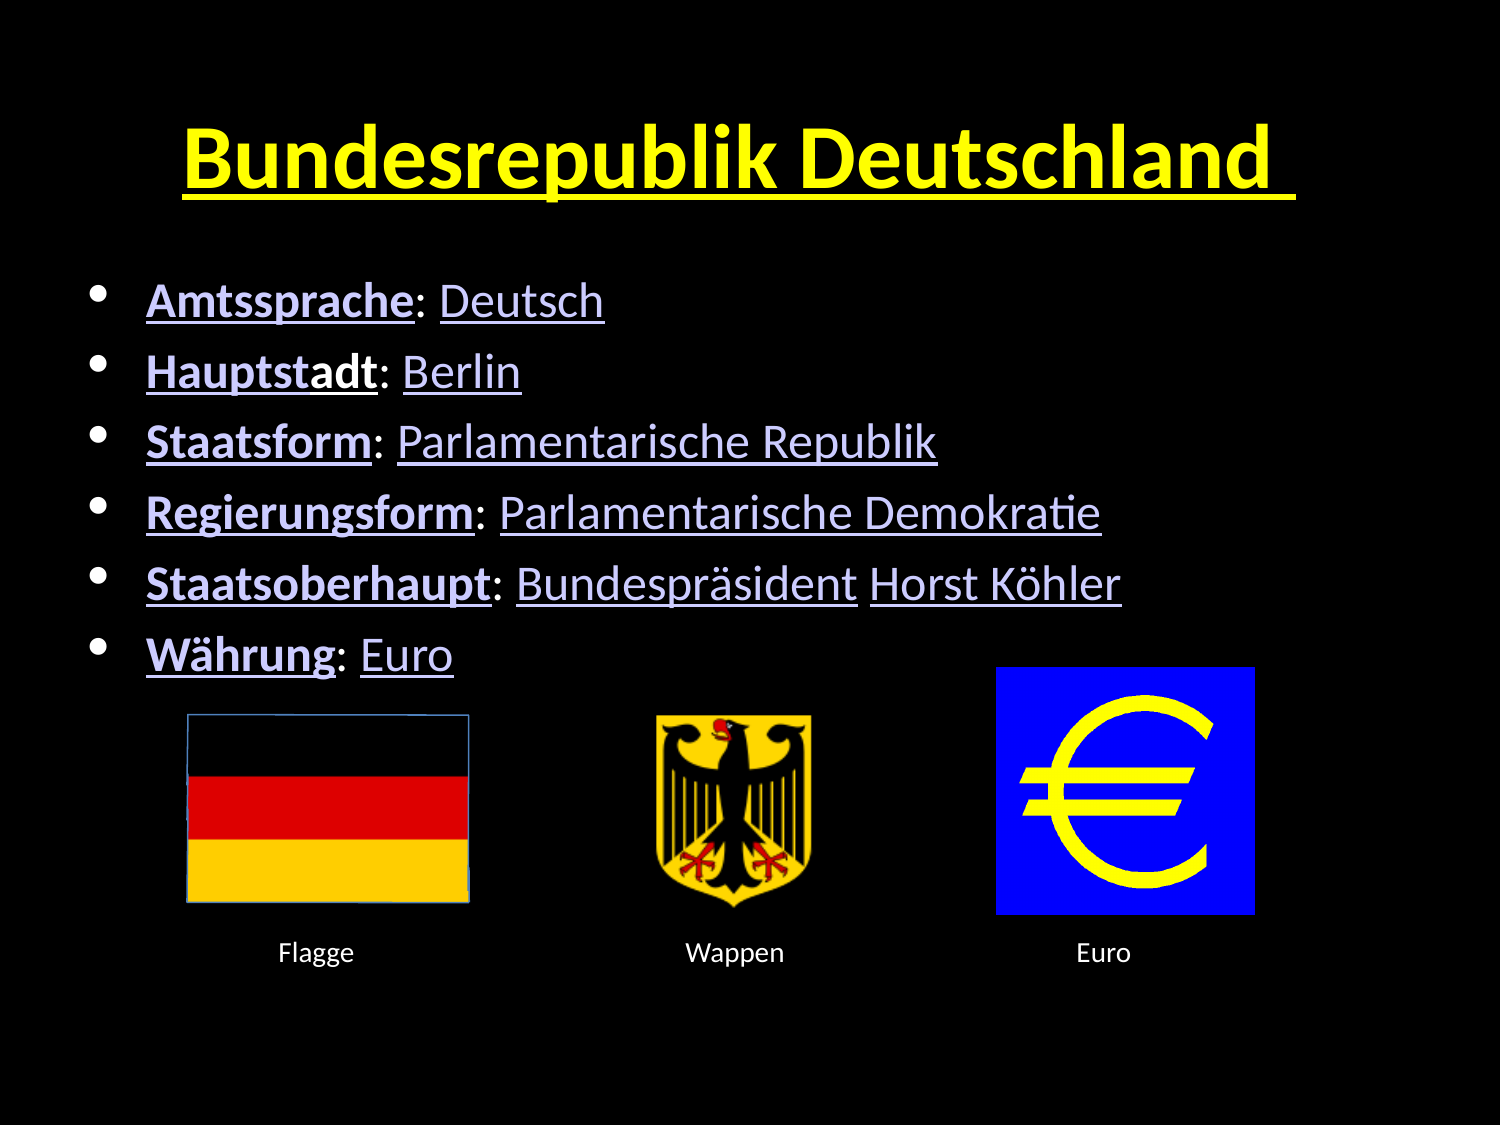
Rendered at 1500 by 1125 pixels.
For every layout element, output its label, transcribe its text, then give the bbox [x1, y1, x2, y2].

picture [996, 667, 1255, 915]
list Amtssprache: Deutsch Hauptstadt: Berlin Staatsform: Parlamentarische Republik Regierungsform: Parlamentarische Demokratie Staatsoberhaupt: Bundespräsident Horst Köhler Währung: Euro Flagge Wappen Euro [75, 262, 1425, 1006]
picture [188, 716, 468, 901]
picture [655, 714, 813, 911]
title Bundesrepublik Deutschland [75, 44, 1425, 233]
